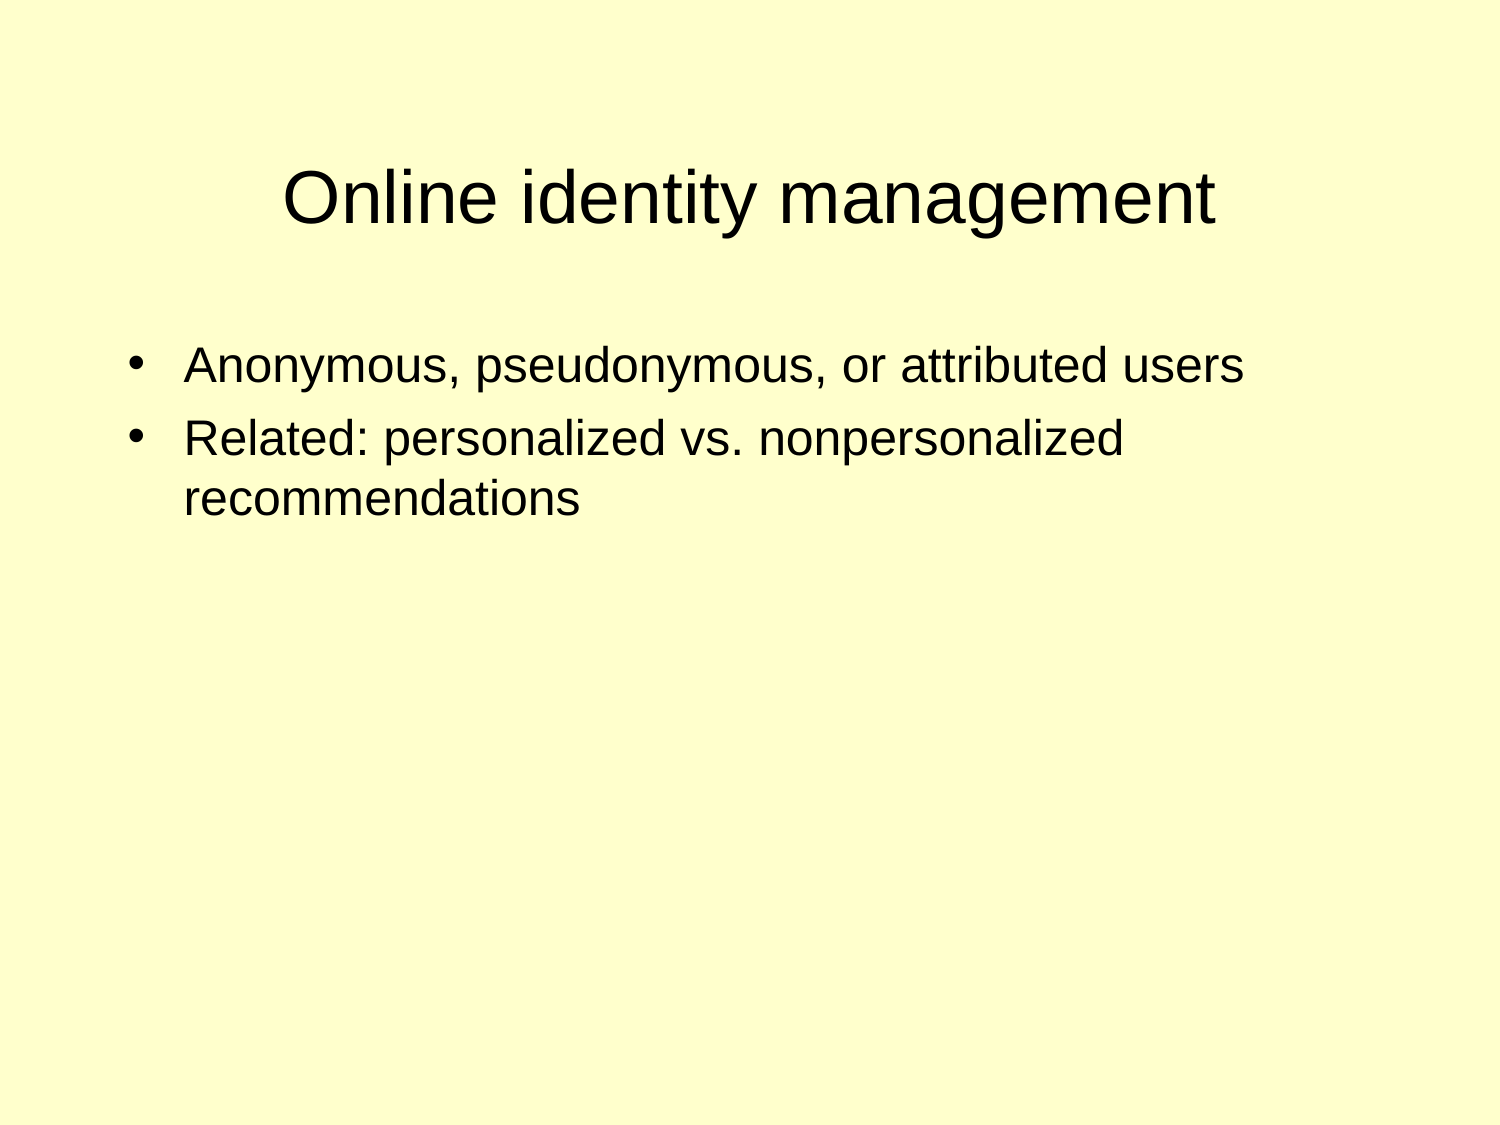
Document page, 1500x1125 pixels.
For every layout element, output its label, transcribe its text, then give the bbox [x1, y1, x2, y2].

list Anonymous, pseudonymous, or attributed users Related: personalized vs. nonpersonalized recommendations [112, 324, 1388, 1001]
title Online identity management [112, 99, 1388, 288]
